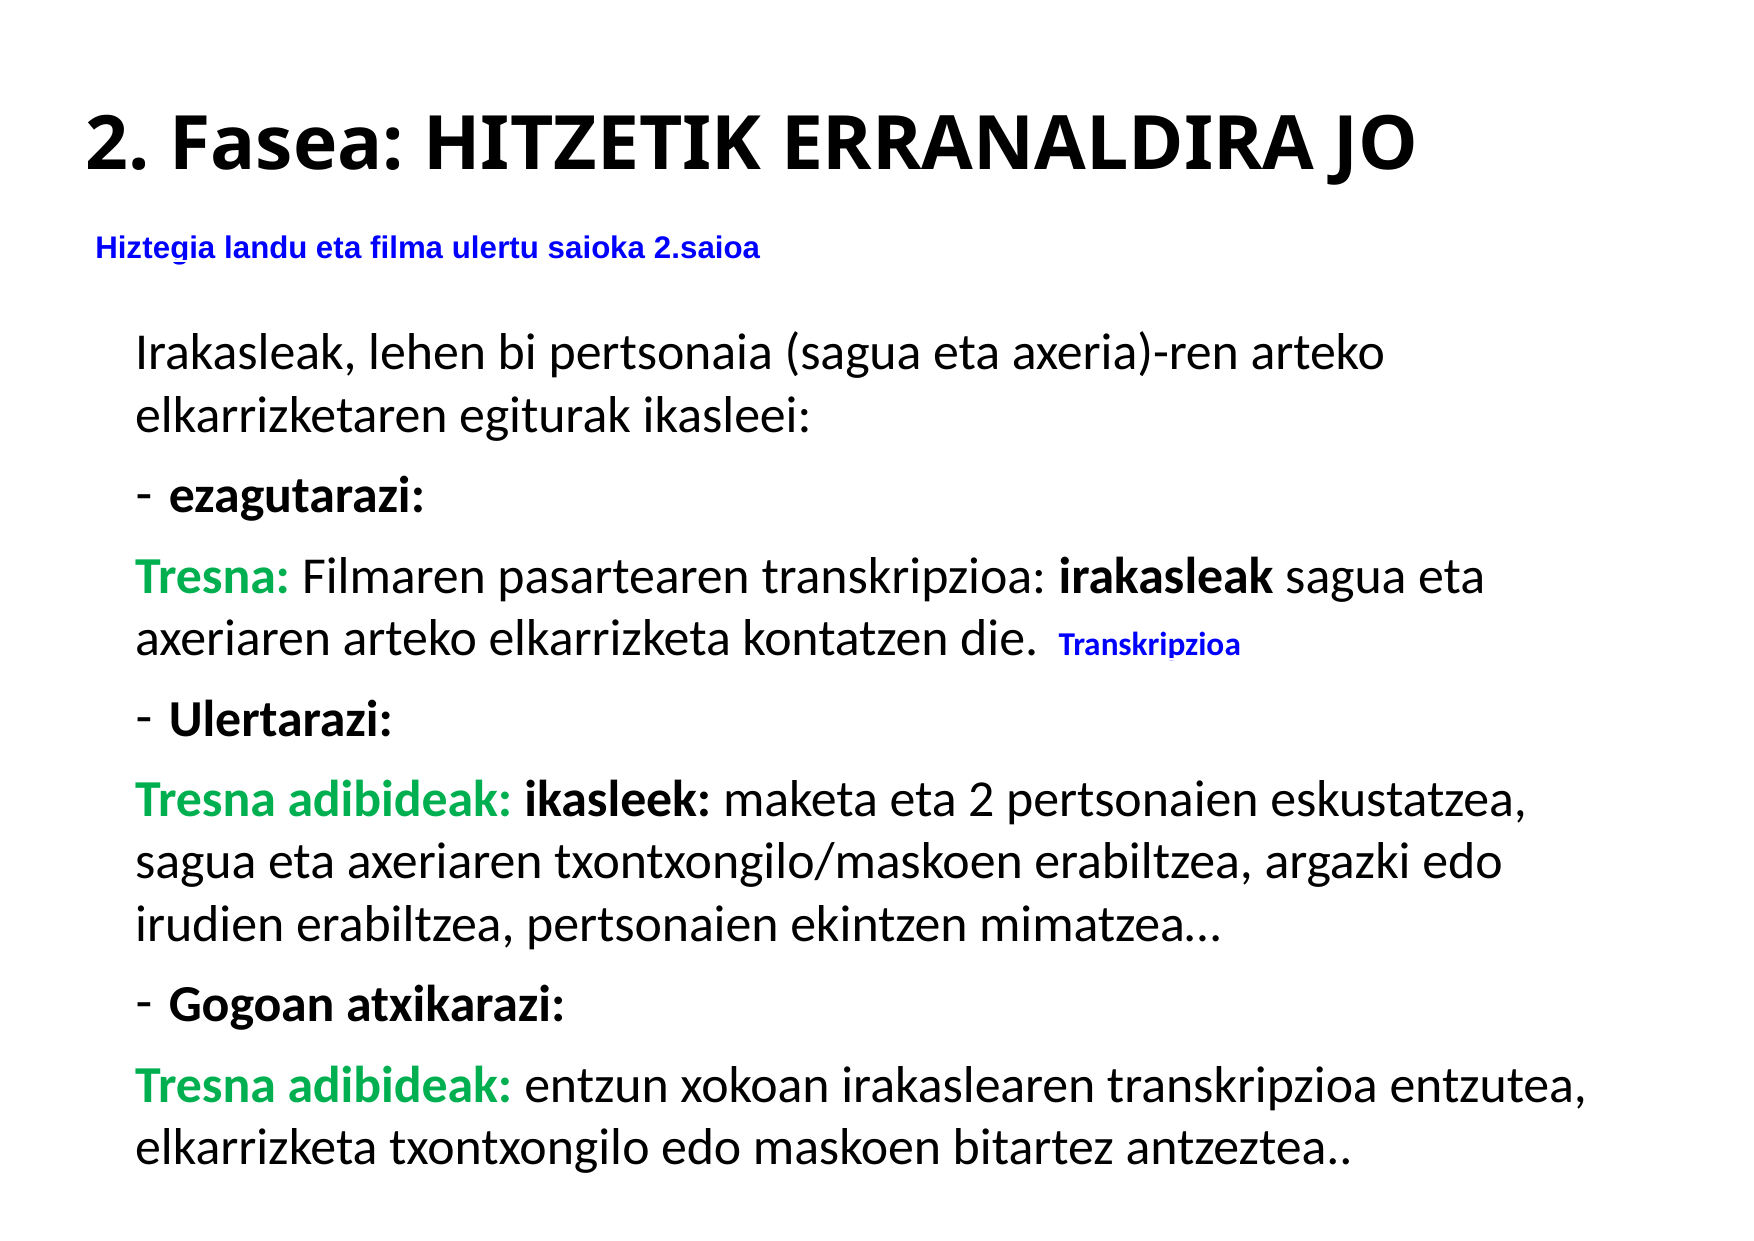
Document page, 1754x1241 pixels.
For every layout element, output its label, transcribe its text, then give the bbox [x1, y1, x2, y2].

text_box Irakasleak, lehen bi pertsonaia (sagua eta axeria)-ren arteko elkarrizketaren egiturak ikasleei: ezagutarazi: Tresna: Filmaren pasartearen transkripzioa: irakasleak sagua eta axeriaren arteko elkarrizketa kontatzen die. Transkripzioa Ulertarazi: Tresna adibideak: ikasleek: maketa eta 2 pertsonaien eskustatzea, sagua eta axeriaren txontxongilo/maskoen erabiltzea, argazki edo irudien erabiltzea, pertsonaien ekintzen mimatzea… Gogoan atxikarazi: Tresna adibideak: entzun xokoan irakaslearen transkripzioa entzutea, elkarrizketa txontxongilo edo maskoen bitartez antzeztea.. [120, 310, 1634, 1195]
text_box 2. Fasea: HITZETIK ERRANALDIRA JO Hiztegia landu eta filma ulertu saioka 2.saioa [70, 65, 1713, 306]
